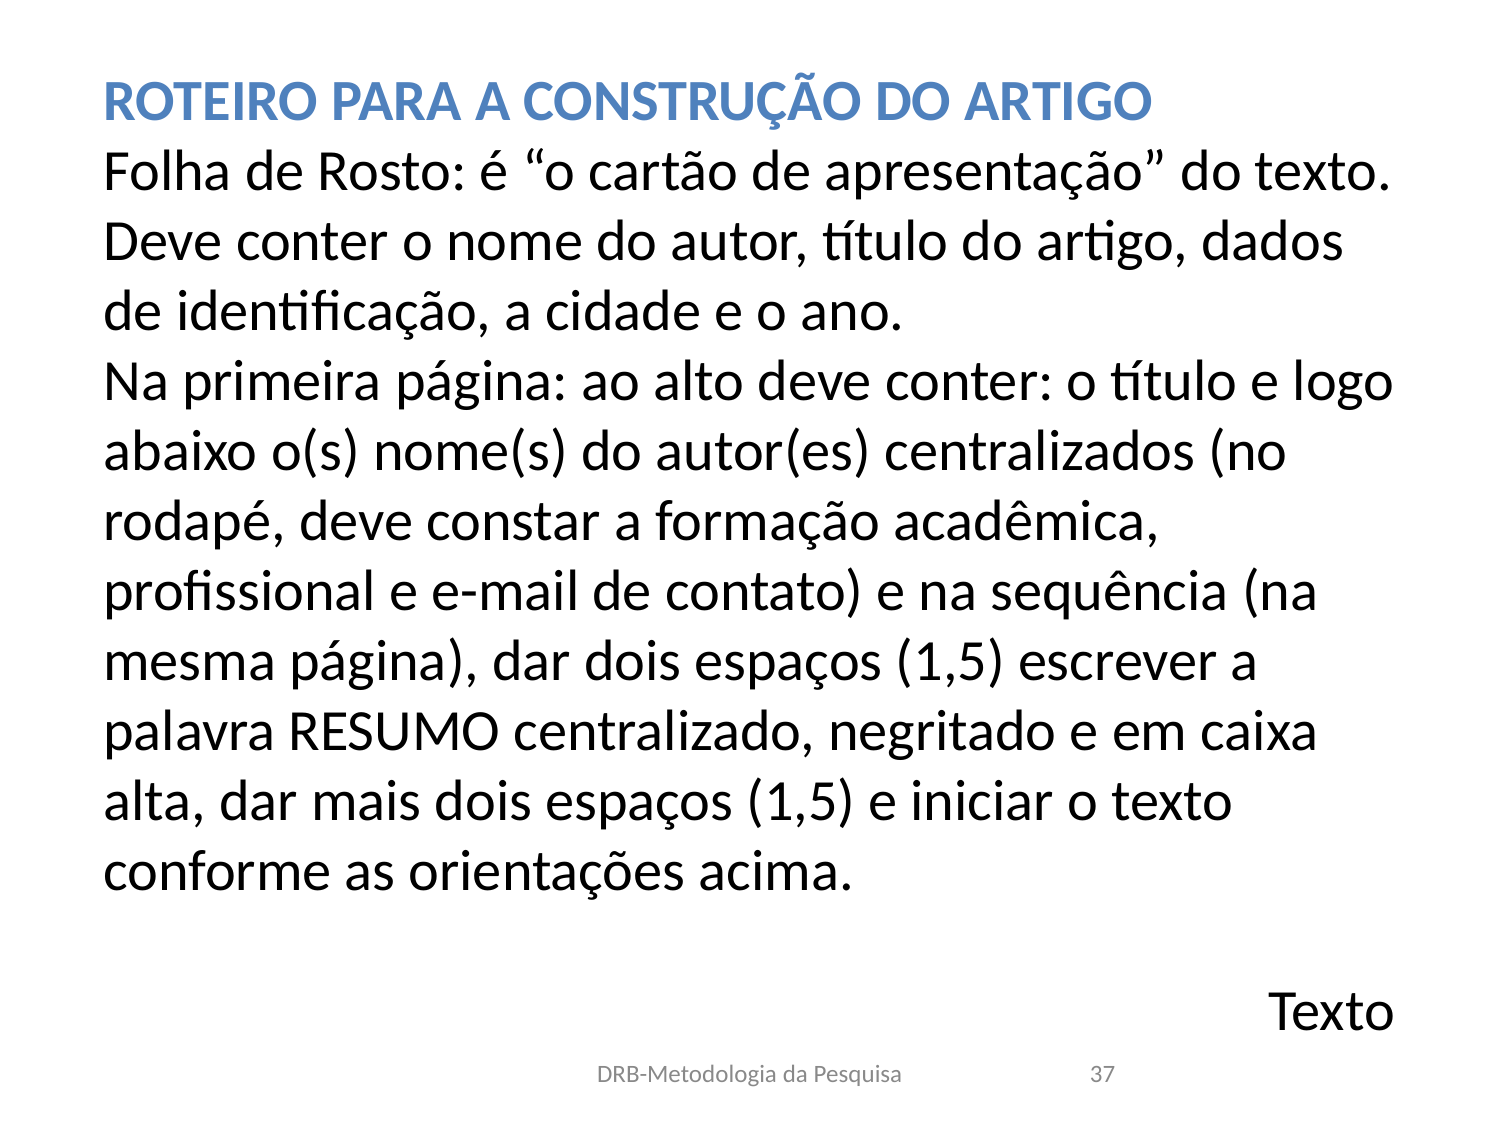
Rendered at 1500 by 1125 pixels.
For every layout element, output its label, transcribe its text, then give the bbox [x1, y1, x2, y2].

text_box ROTEIRO PARA A CONSTRUÇÃO DO ARTIGO Folha de Rosto: é “o cartão de apresentação” do texto. Deve conter o nome do autor, título do artigo, dados de identificação, a cidade e o ano. Na primeira página: ao alto deve conter: o título e logo abaixo o(s) nome(s) do autor(es) centralizados (no rodapé, deve constar a formação acadêmica, profissional e e-mail de contato) e na sequência (na mesma página), dar dois espaços (1,5) escrever a palavra RESUMO centralizado, negritado e em caixa alta, dar mais dois espaços (1,5) e iniciar o texto conforme as orientações acima. Texto [88, 54, 1424, 1060]
text_box DRB-Metodologia da Pesquisa [512, 1042, 988, 1103]
text_box 37 [1074, 1042, 1426, 1103]
